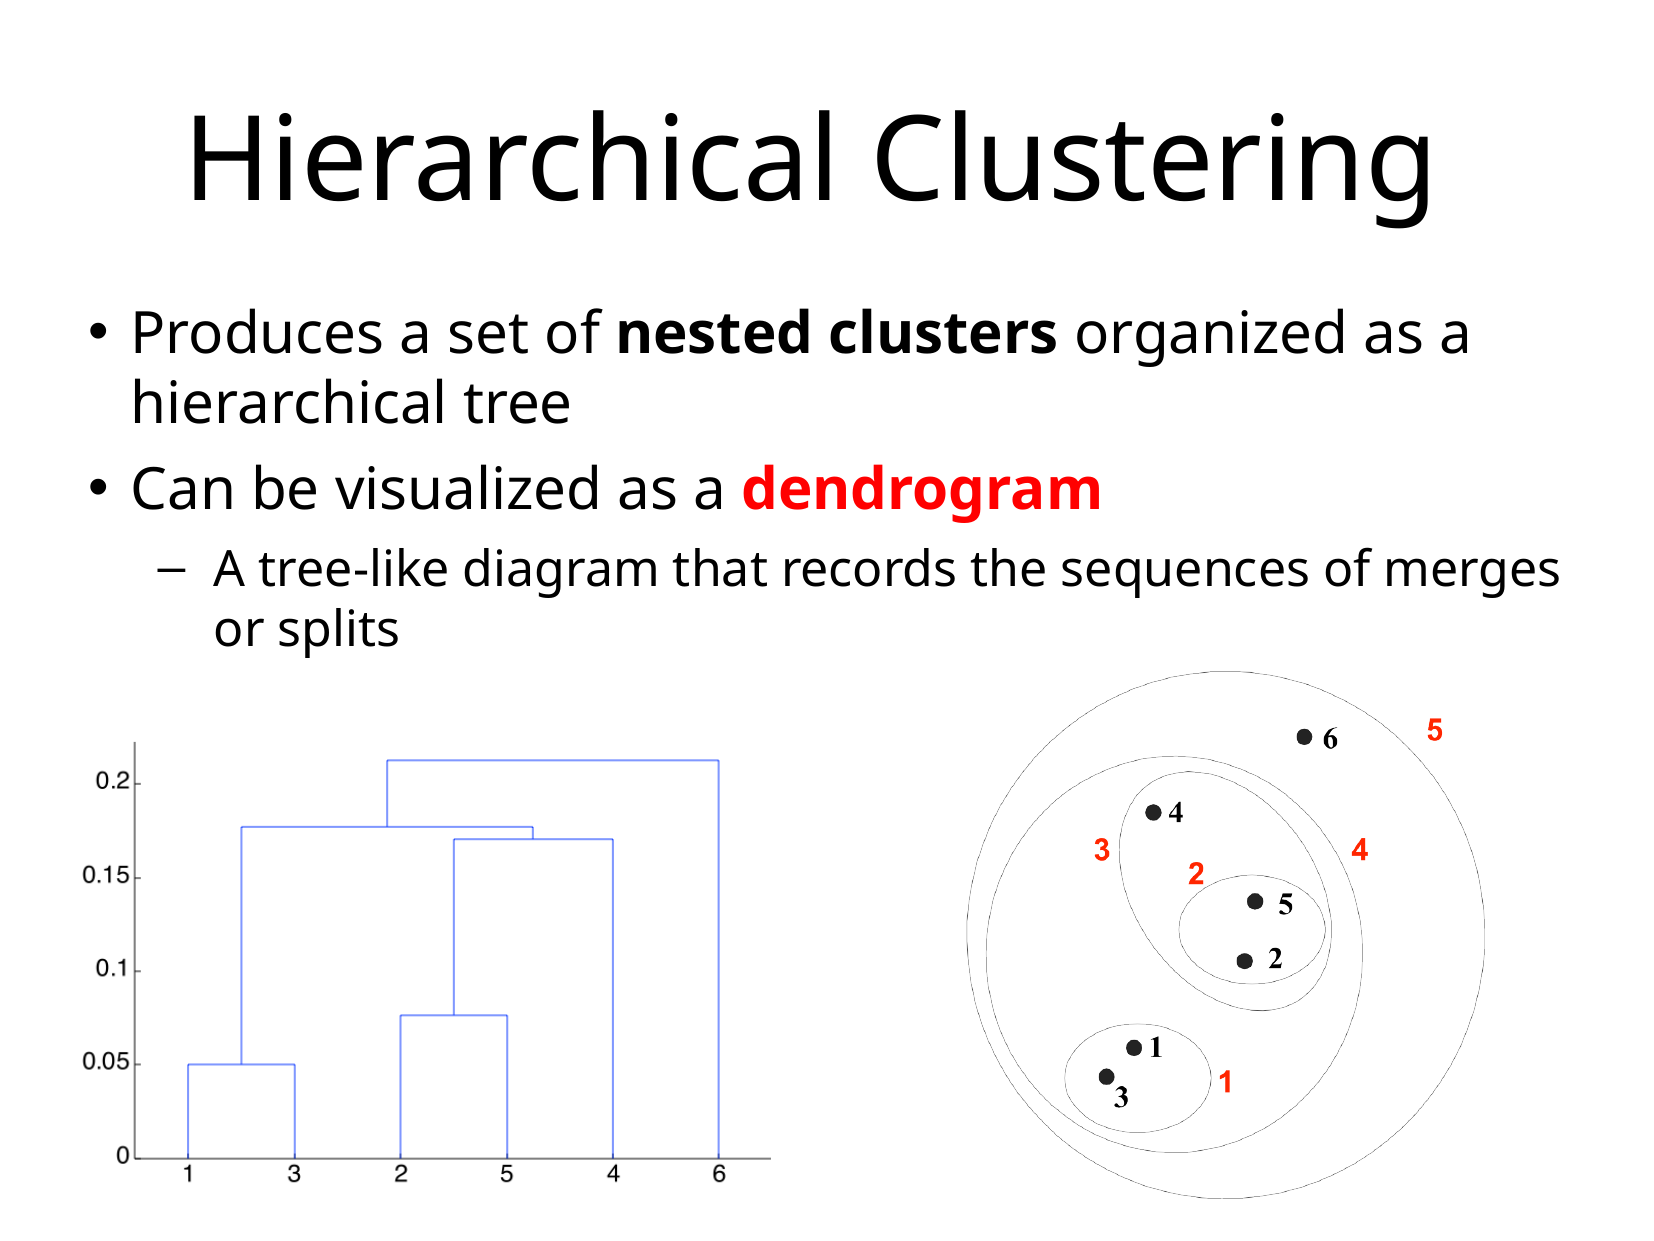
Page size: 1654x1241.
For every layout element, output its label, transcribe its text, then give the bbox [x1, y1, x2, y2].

picture [950, 655, 1500, 1216]
title Hierarchical Clustering [82, 16, 1571, 289]
picture [29, 703, 850, 1216]
list Produces a set of nested clusters organized as a hierarchical tree Can be visualized as a dendrogram A tree-like diagram that records the sequences of merges or splits [82, 289, 1571, 1241]
